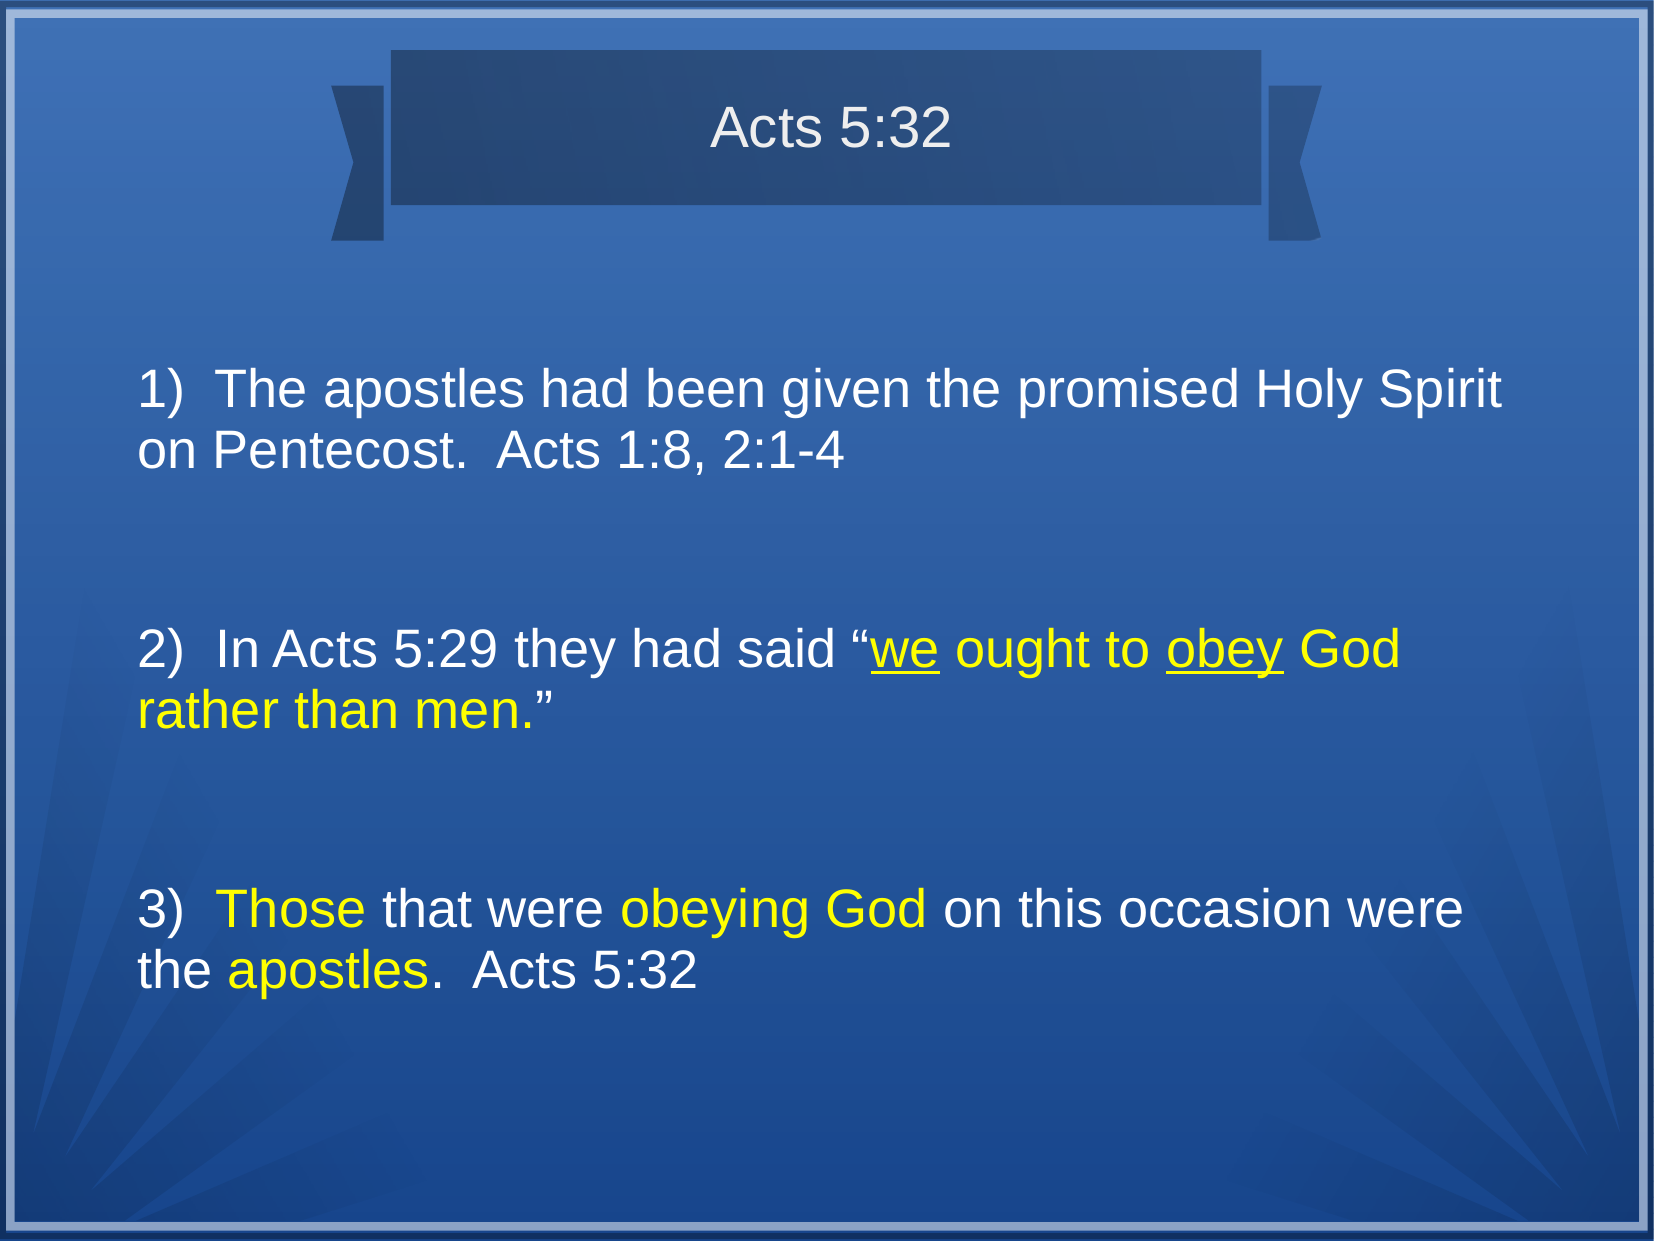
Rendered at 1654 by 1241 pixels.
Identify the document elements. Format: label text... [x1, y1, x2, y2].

text_box Acts 5:32 [576, 73, 1087, 182]
text_box 1) The apostles had been given the promised Holy Spirit on Pentecost. Acts 1:8, 2:1-4 2) In Acts 5:29 they had said “we ought to obey God rather than men.” 3) Those that were obeying God on this occasion were the apostles. Acts 5:32 [122, 285, 1560, 1241]
